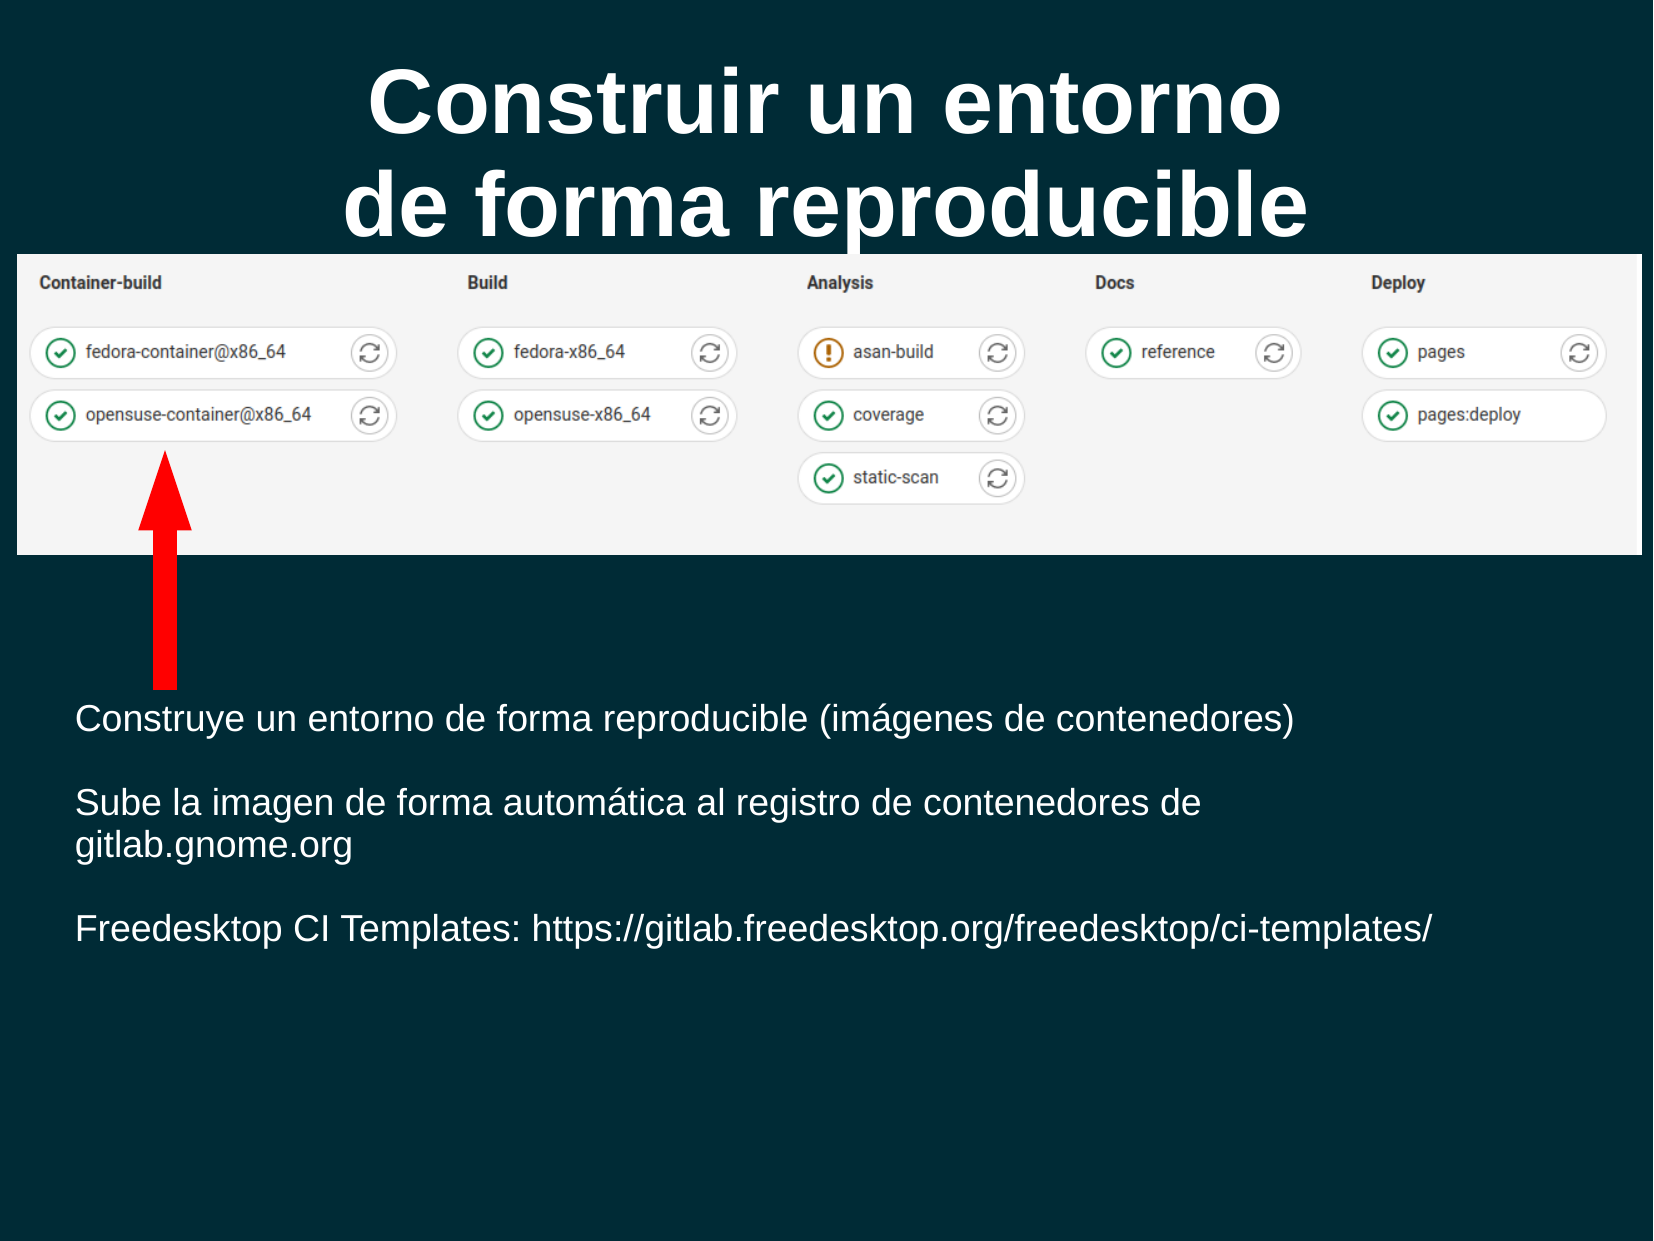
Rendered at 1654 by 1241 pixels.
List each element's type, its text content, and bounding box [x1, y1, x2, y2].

picture [18, 254, 1641, 554]
text_box Construye un entorno de forma reproducible (imágenes de contenedores) Sube la imagen de forma automática al registro de contenedores de gitlab.gnome.org Freedesktop CI Templates: https://gitlab.freedesktop.org/freedesktop/ci-templates/ [60, 690, 1471, 1083]
title Construir un entorno de forma reproducible [82, 49, 1571, 254]
